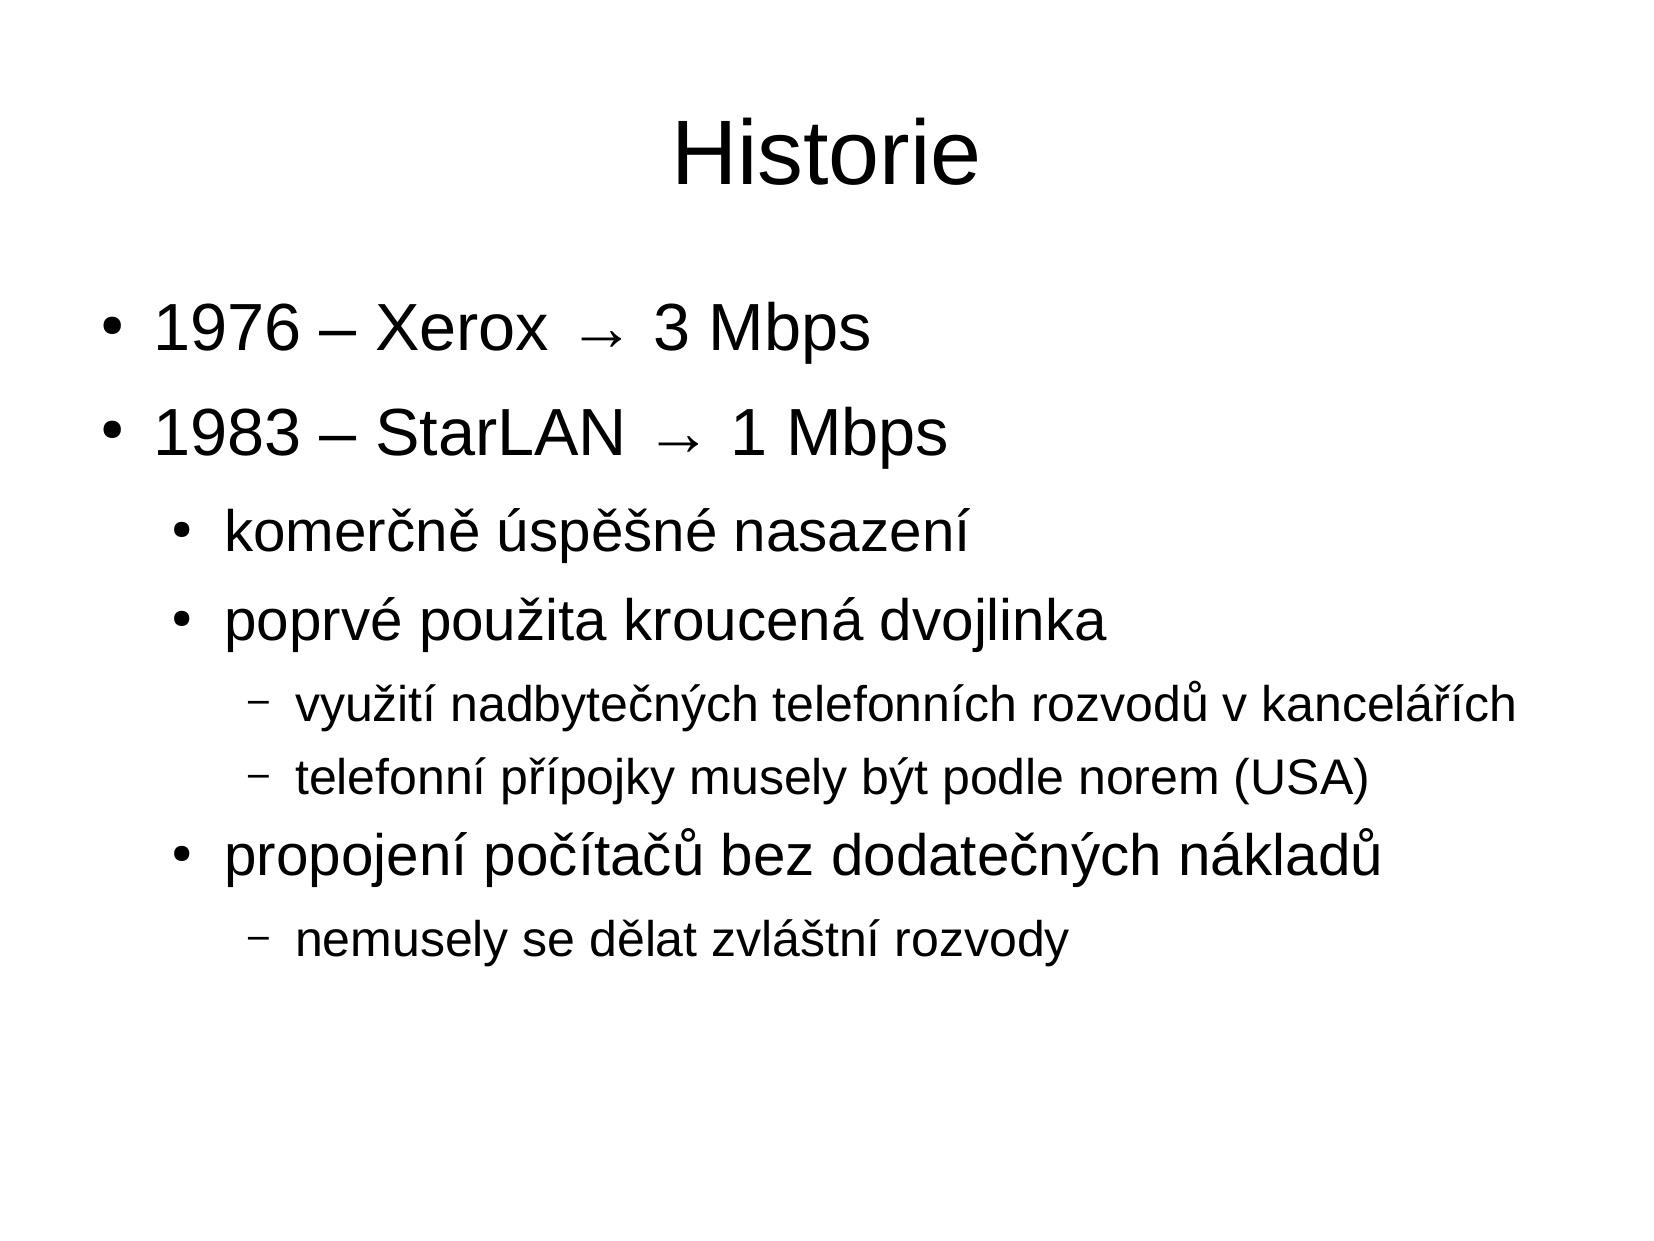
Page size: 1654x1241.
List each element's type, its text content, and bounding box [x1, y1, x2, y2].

list 1976 – Xerox → 3 Mbps 1983 – StarLAN → 1 Mbps komerčně úspěšné nasazení poprvé použita kroucená dvojlinka využití nadbytečných telefonních rozvodů v kancelářích telefonní přípojky musely být podle norem (USA) propojení počítačů bez dodatečných nákladů nemusely se dělat zvláštní rozvody [82, 290, 1571, 1094]
title Historie [82, 56, 1571, 250]
